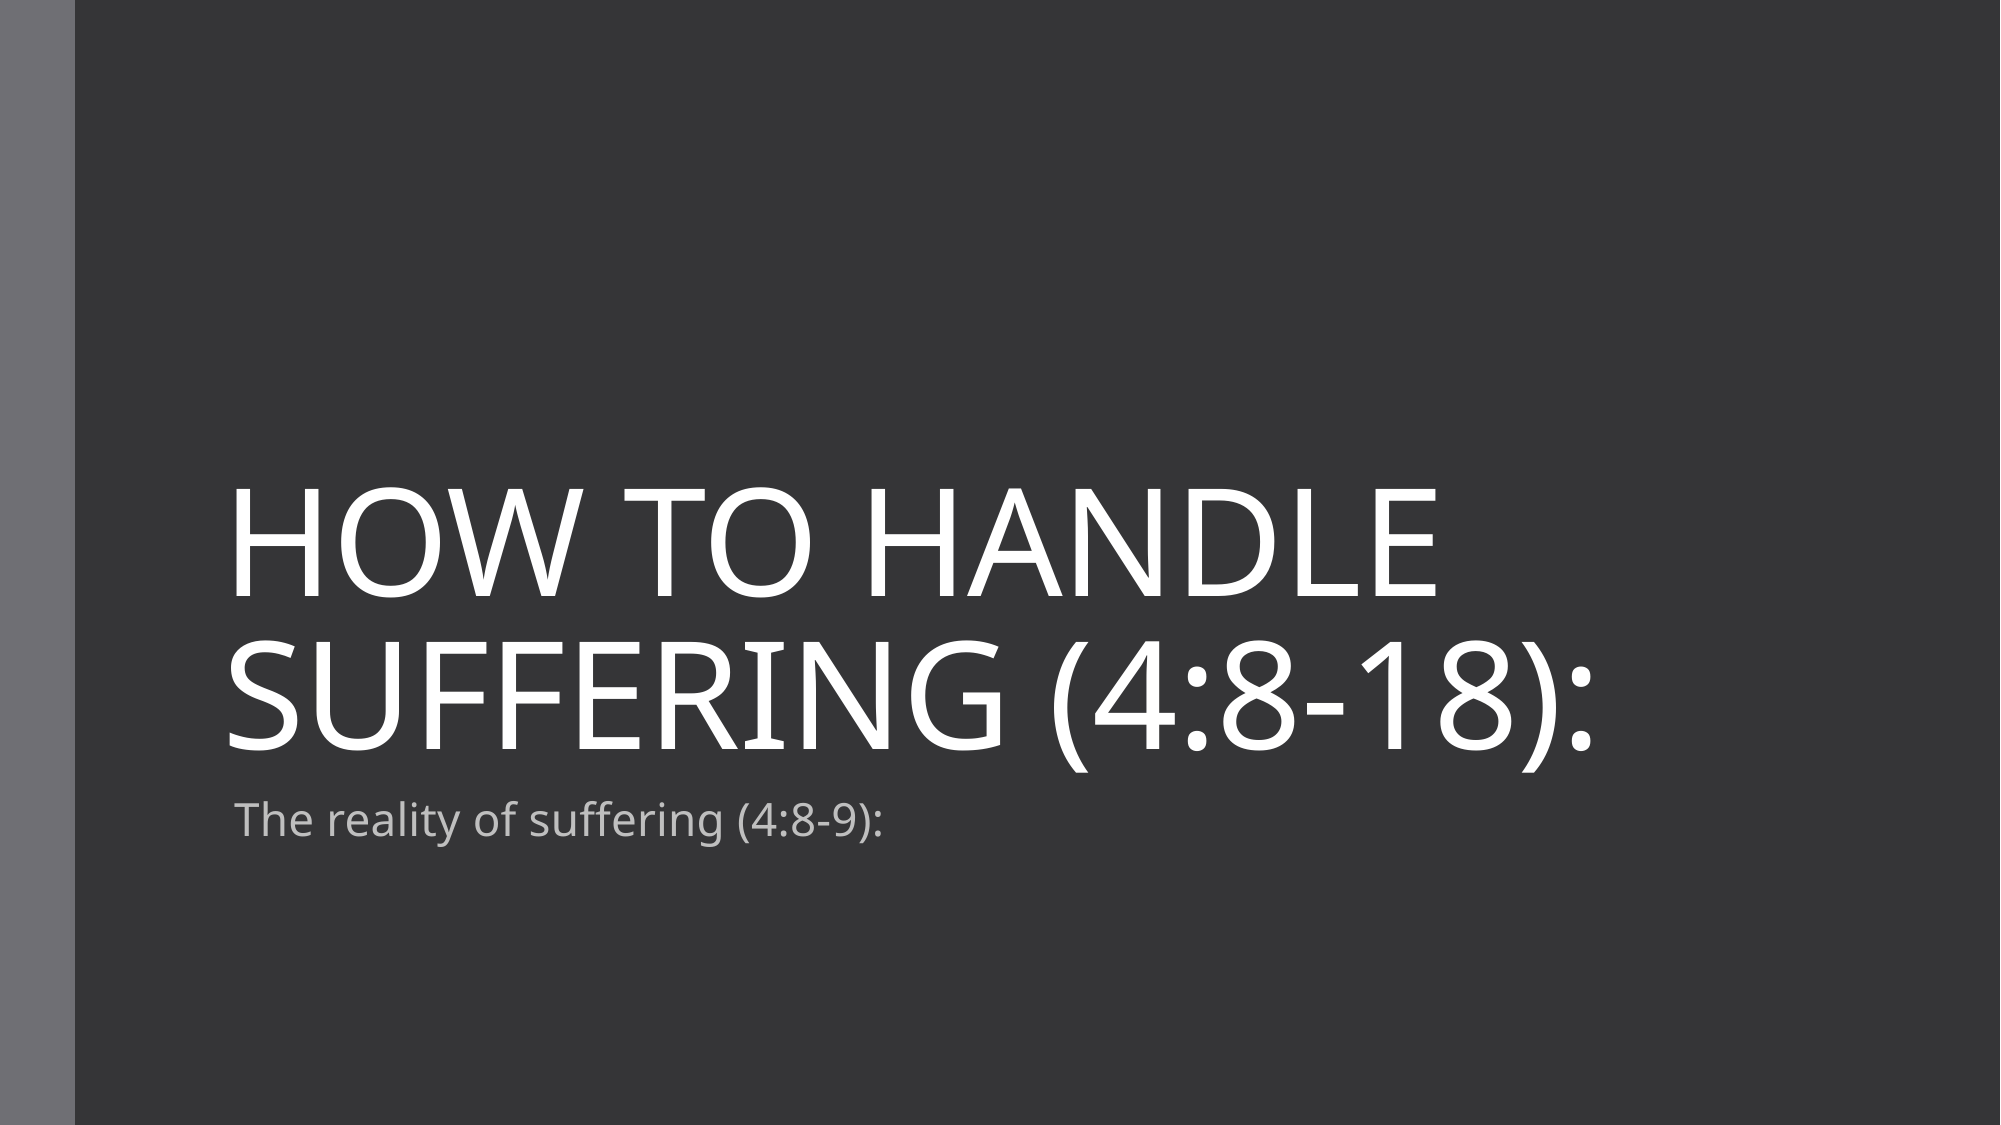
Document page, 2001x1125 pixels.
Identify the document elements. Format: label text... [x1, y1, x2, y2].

title HOW TO HANDLE SUFFERING (4:8-18): [206, 124, 1752, 787]
subtitle The reality of suffering (4:8-9): [206, 787, 1752, 1066]
